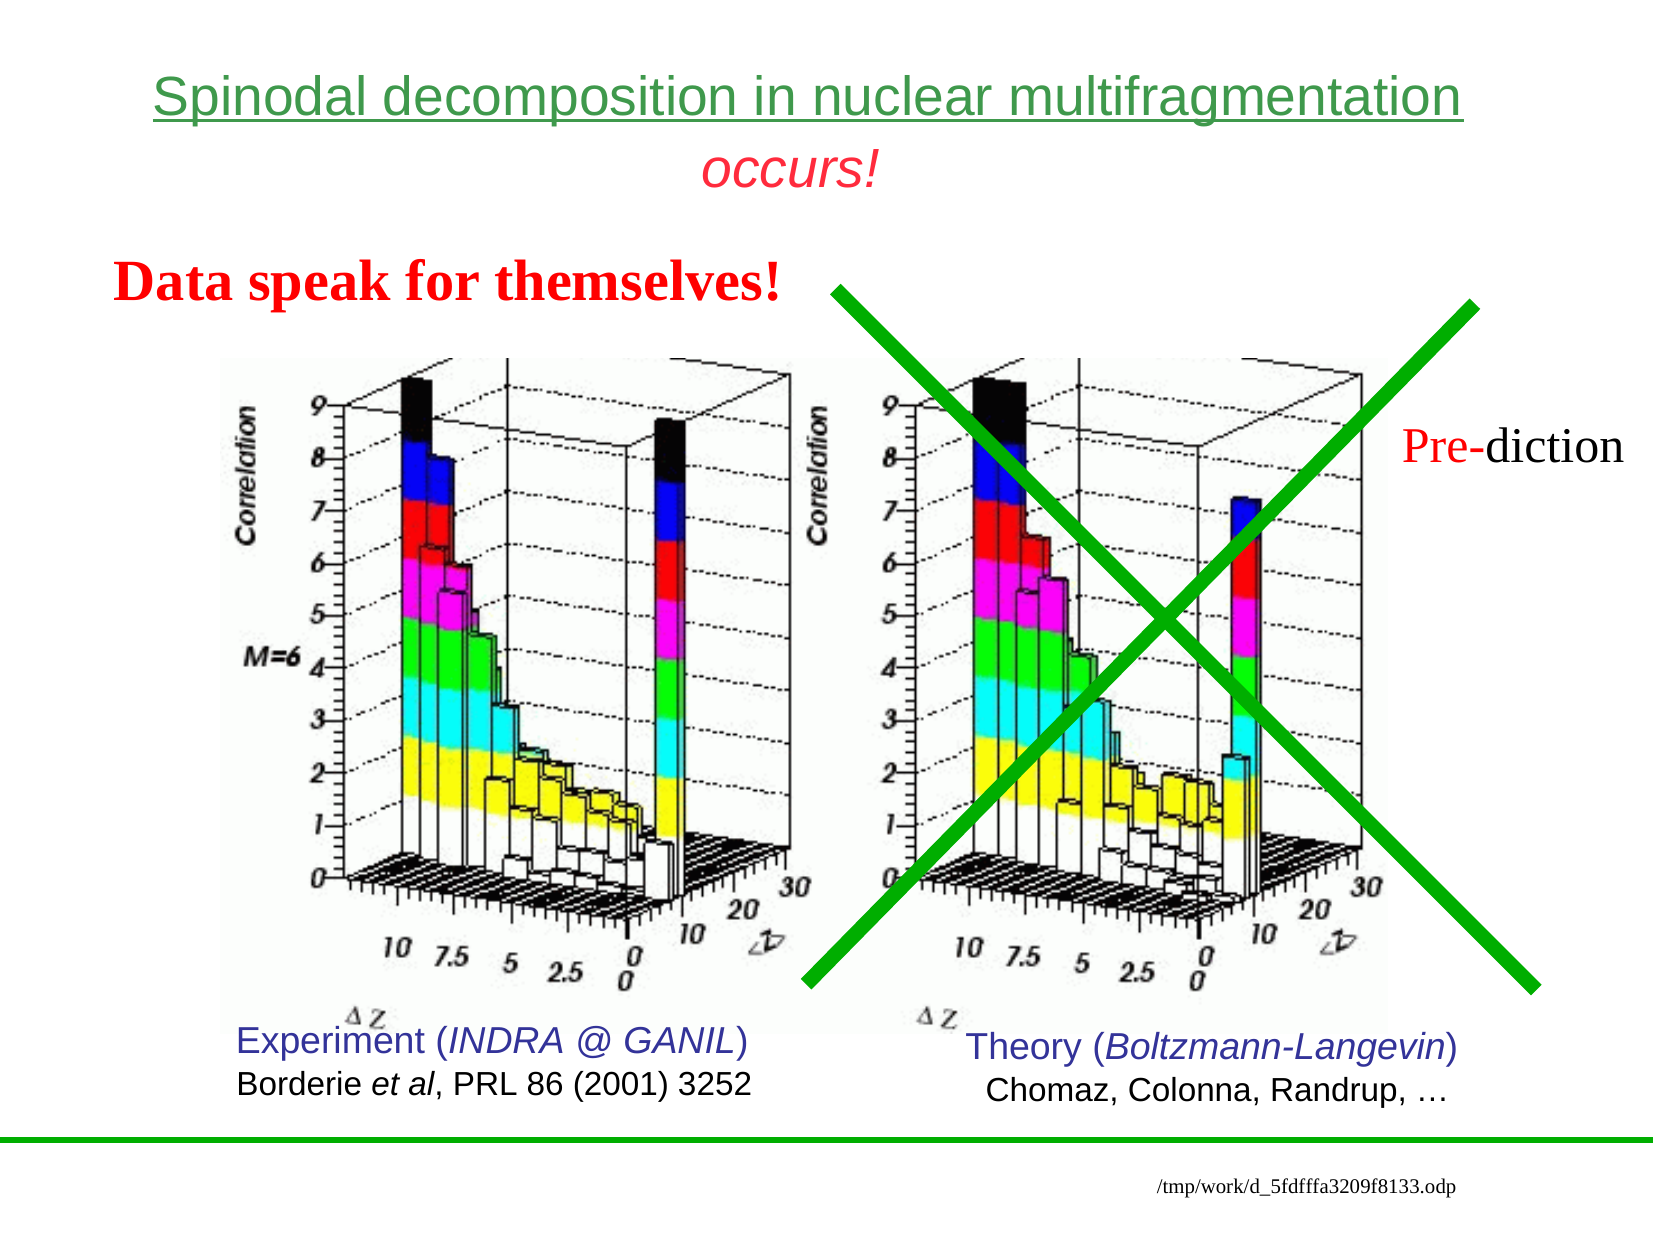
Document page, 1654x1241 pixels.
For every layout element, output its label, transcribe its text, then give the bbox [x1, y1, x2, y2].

text_box Pre-diction [1401, 417, 1625, 473]
text_box Experiment (INDRA @ GANIL) [192, 1012, 793, 1070]
picture [220, 358, 1388, 1035]
text_box Borderie et al, PRL 86 (2001) 3252 [193, 1057, 796, 1110]
text_box Data speak for themselves! [113, 248, 785, 313]
text_box occurs! [686, 129, 898, 208]
text_box Chomaz, Colonna, Randrup, … [945, 1063, 1491, 1116]
text_box Theory (Boltzmann-Langevin) [922, 1018, 1502, 1076]
picture [1177, 404, 1388, 830]
picture [916, 358, 1388, 607]
text_box Spinodal decomposition in nuclear multifragmentation [136, 57, 1481, 136]
